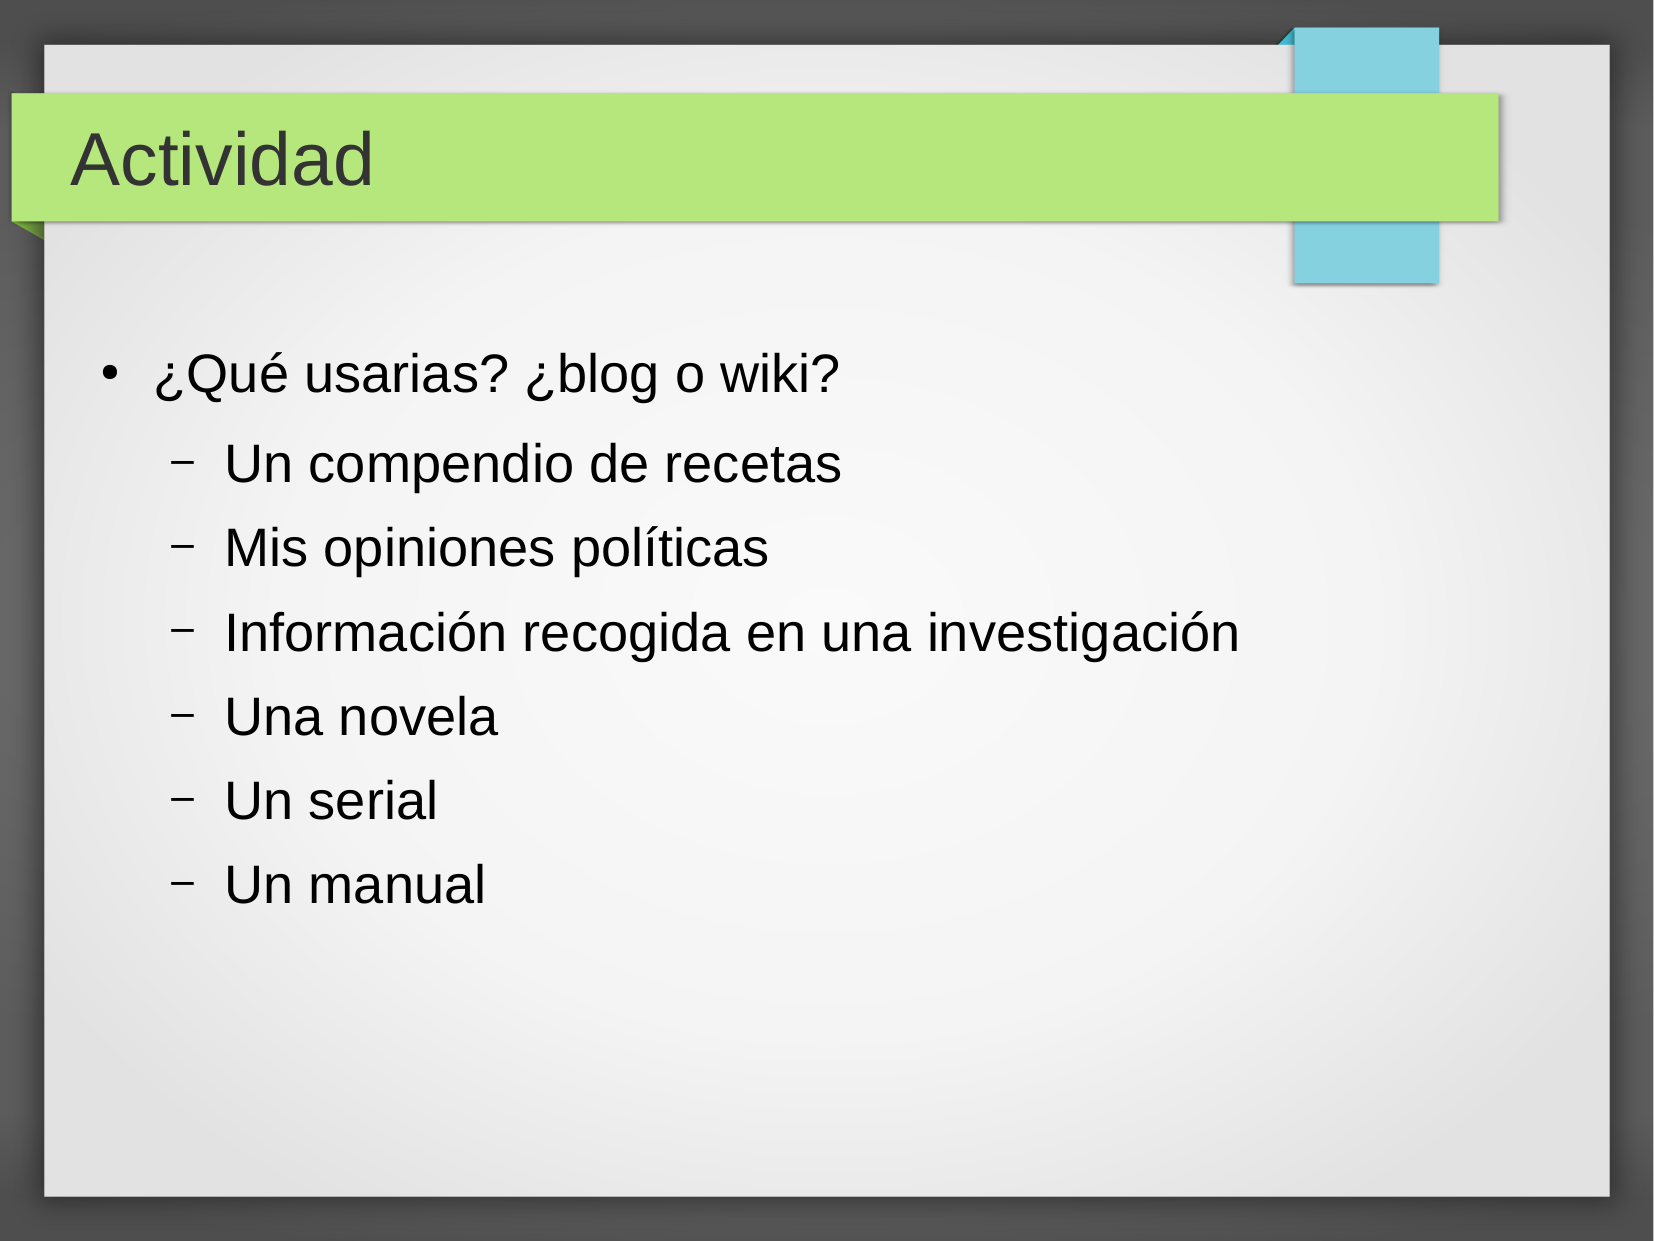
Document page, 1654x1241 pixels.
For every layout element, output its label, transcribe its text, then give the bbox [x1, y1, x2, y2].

list ¿Qué usarias? ¿blog o wiki? Un compendio de recetas Mis opiniones políticas Información recogida en una investigación Una novela Un serial Un manual [82, 343, 1538, 1063]
picture [0, 0, 1654, 1241]
title Actividad [70, 106, 1229, 213]
